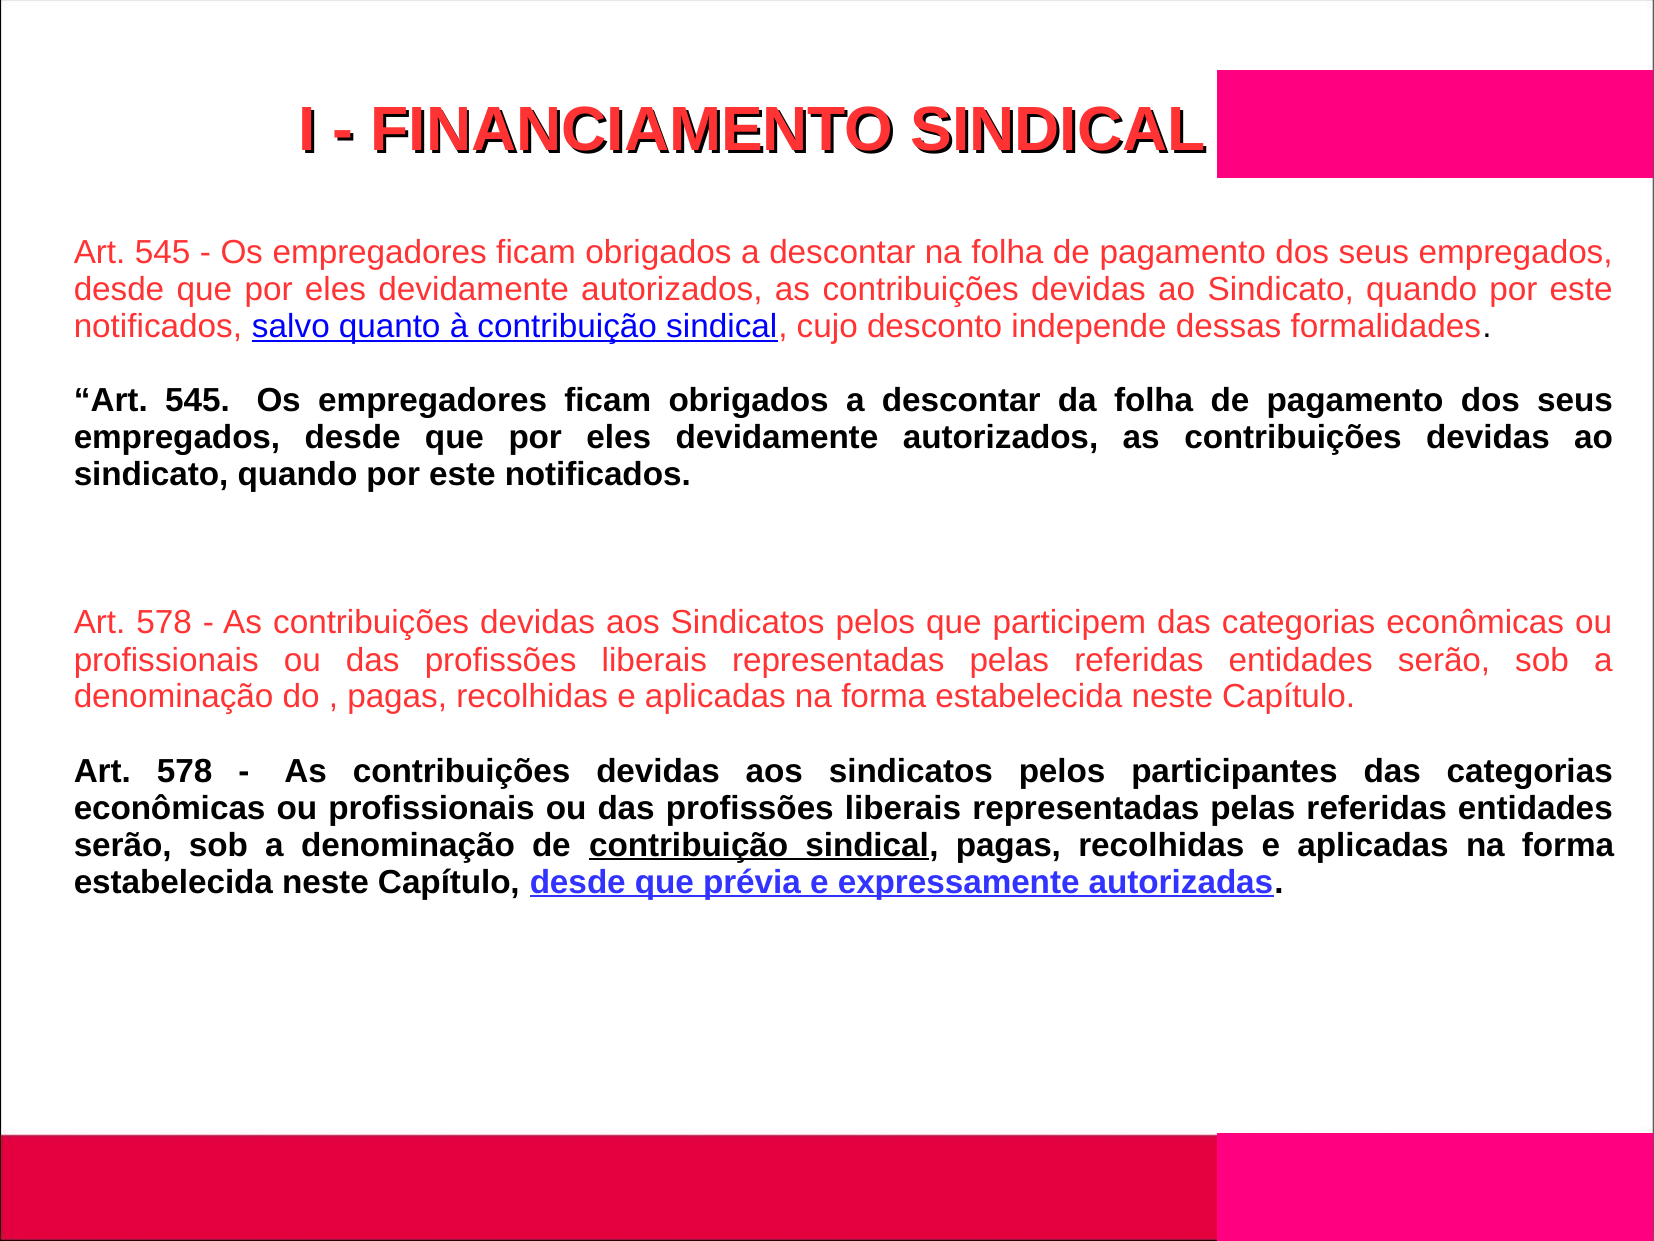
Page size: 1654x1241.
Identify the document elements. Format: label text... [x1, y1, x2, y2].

picture [0, 0, 1654, 1241]
text_box I - FINANCIAMENTO SINDICAL Art. 545 - Os empregadores ficam obrigados a descontar na folha de pagamento dos seus empregados, desde que por eles devidamente autorizados, as contribuições devidas ao Sindicato, quando por este notificados, salvo quanto à contribuição sindical, cujo desconto independe dessas formalidades. “Art. 545. Os empregadores ficam obrigados a descontar da folha de pagamento dos seus empregados, desde que por eles devidamente autorizados, as contribuições devidas ao sindicato, quando por este notificados. Art. 578 - As contribuições devidas aos Sindicatos pelos que participem das categorias econômicas ou profissionais ou das profissões liberais representadas pelas referidas entidades serão, sob a denominação do , pagas, recolhidas e aplicadas na forma estabelecida neste Capítulo. Art. 578 - As contribuições devidas aos sindicatos pelos participantes das categorias econômicas ou profissionais ou das profissões liberais representadas pelas referidas entidades serão, sob a denominação de contribuição sindical, pagas, recolhidas e aplicadas na forma estabelecida neste Capítulo, desde que prévia e expressamente autorizadas. [59, 86, 1630, 1095]
